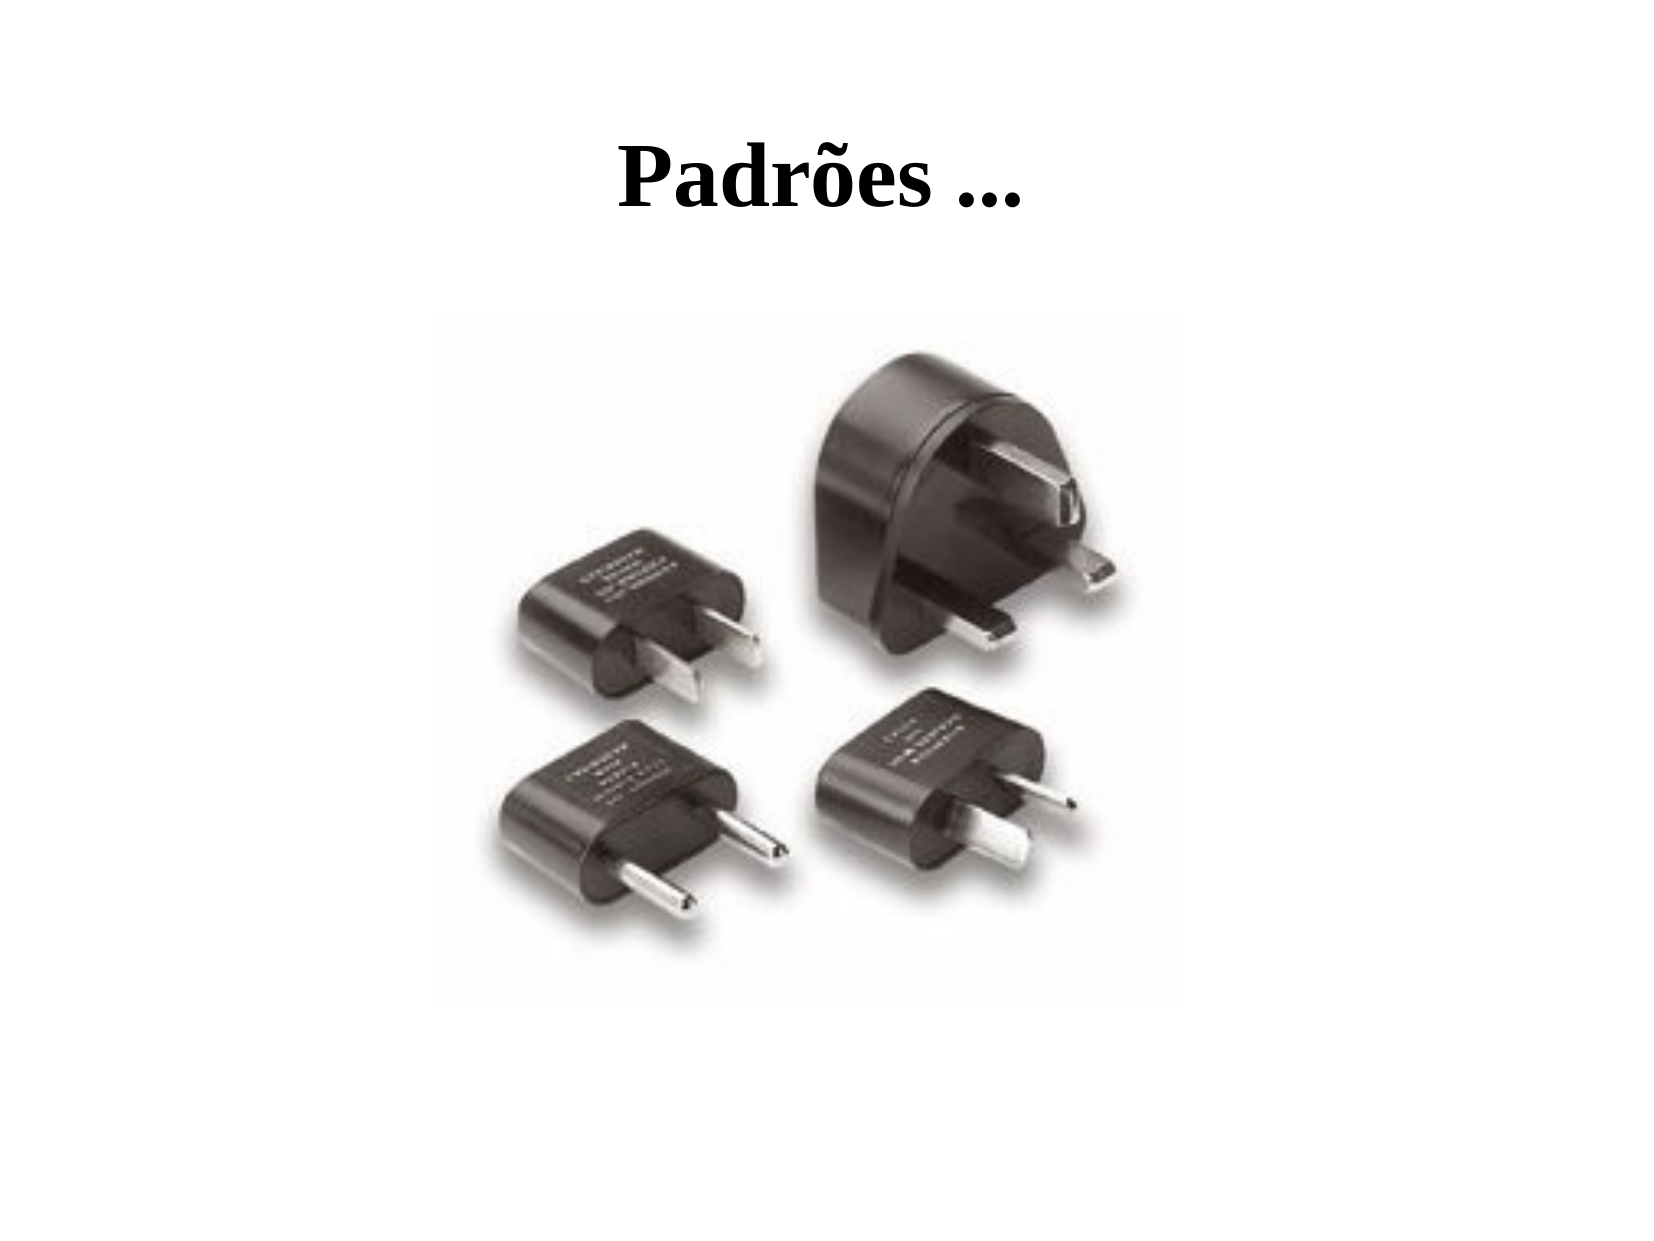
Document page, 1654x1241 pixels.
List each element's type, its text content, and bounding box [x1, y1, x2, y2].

picture [431, 316, 1182, 1005]
title Padrões ... [100, 81, 1543, 269]
